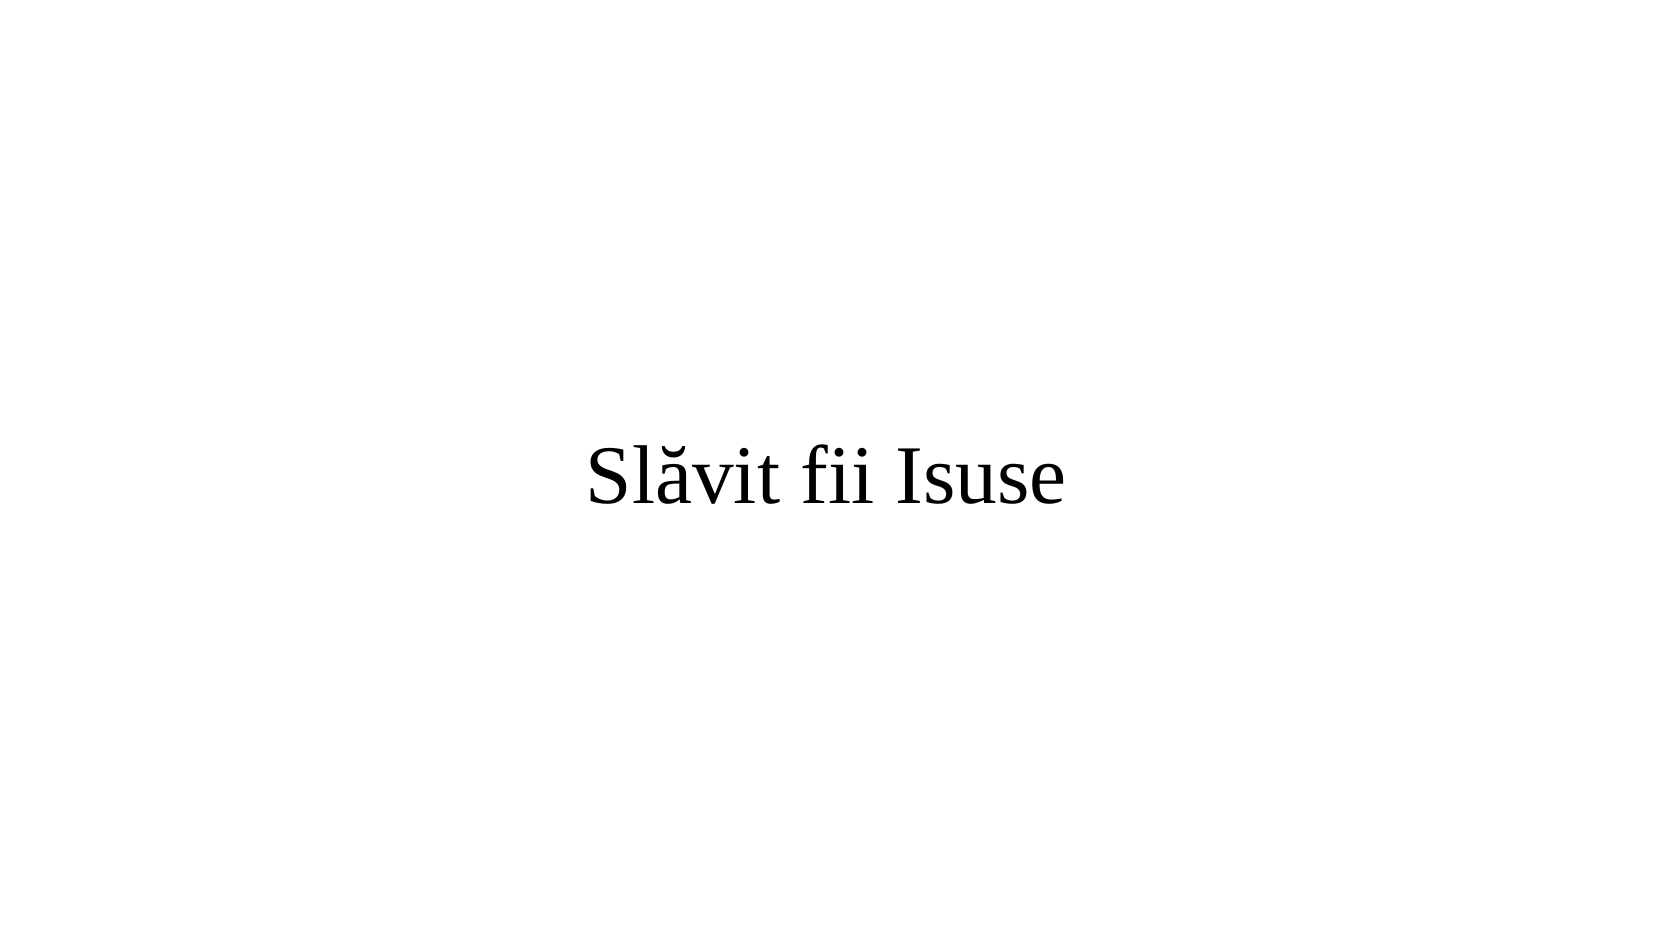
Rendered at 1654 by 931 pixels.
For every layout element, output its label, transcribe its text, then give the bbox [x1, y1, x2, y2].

title Slăvit fii Isuse [165, 420, 1489, 521]
